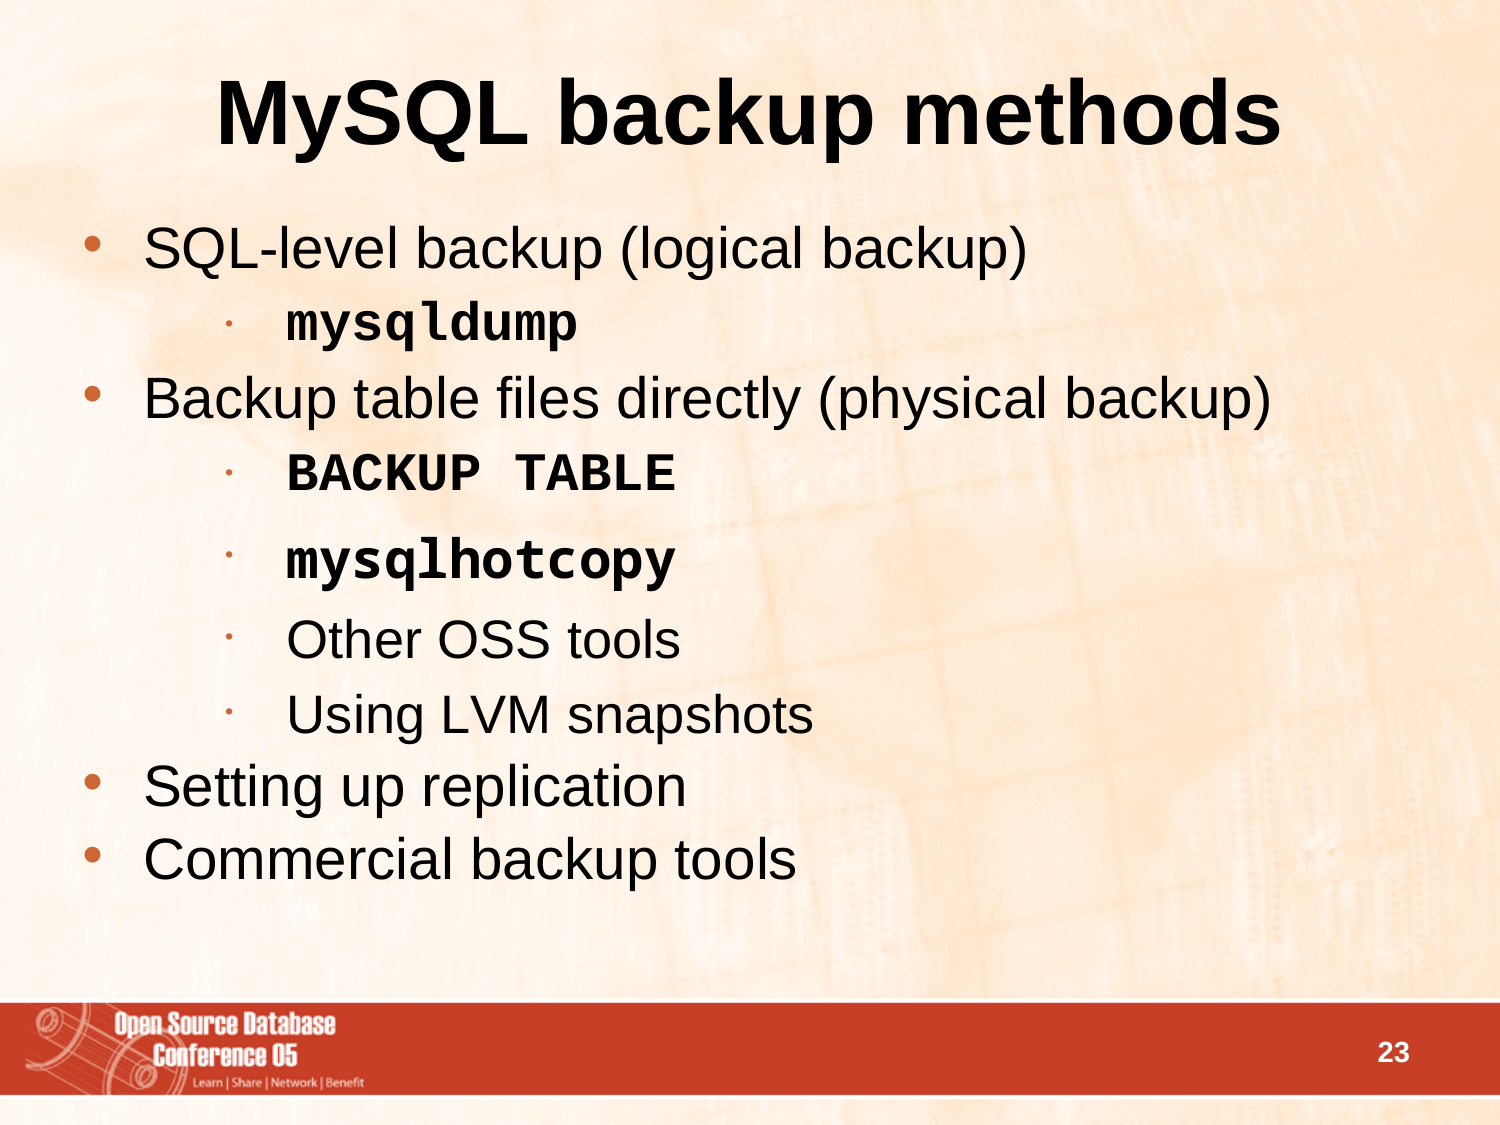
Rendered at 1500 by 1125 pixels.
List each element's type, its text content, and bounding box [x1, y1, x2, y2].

list SQL-level backup (logical backup) mysqldump Backup table files directly (physical backup) BACKUP TABLE mysqlhotcopy Other OSS tools Using LVM snapshots Setting up replication Commercial backup tools [75, 220, 1426, 977]
title MySQL backup methods [75, 18, 1426, 207]
picture [0, 0, 1500, 1125]
